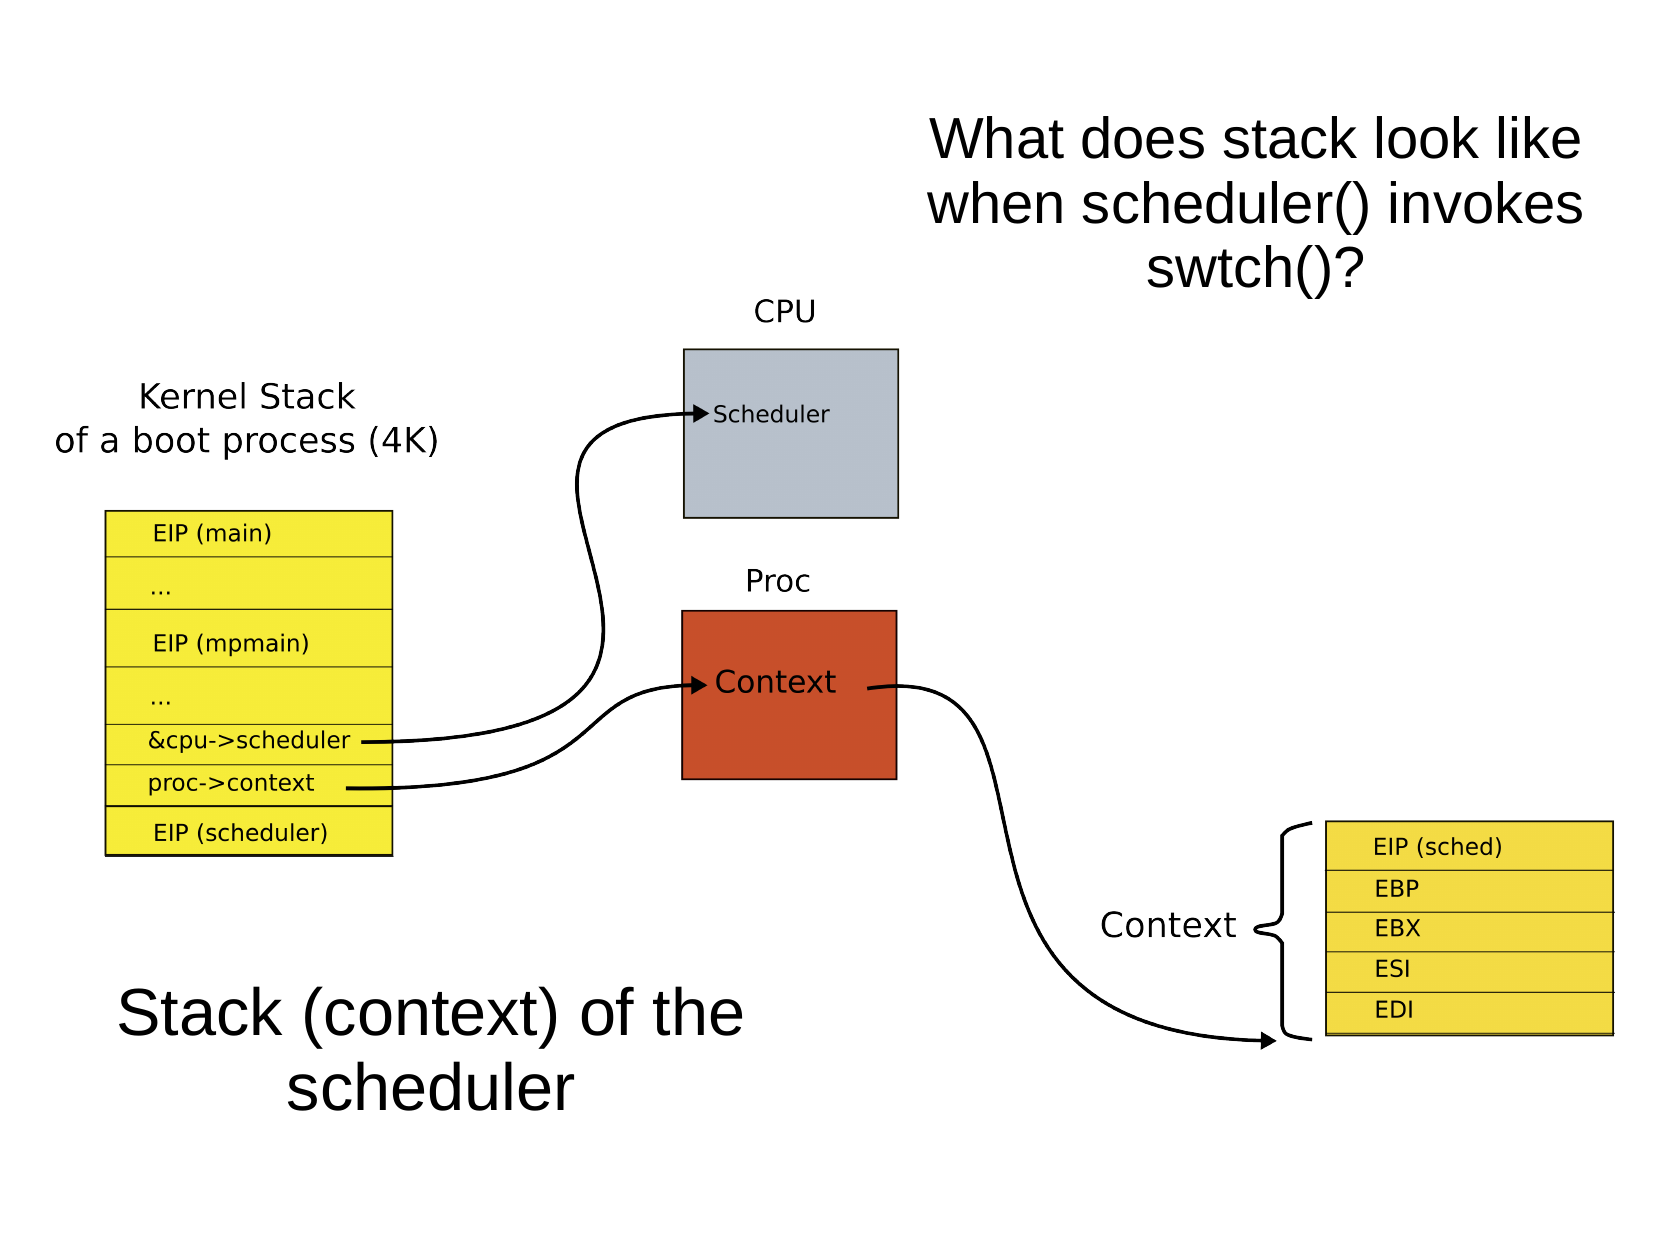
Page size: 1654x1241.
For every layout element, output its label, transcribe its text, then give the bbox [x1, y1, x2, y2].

list What does stack look like when scheduler() invokes swtch()? [900, 105, 1613, 299]
list Stack (context) of the scheduler [75, 1050, 788, 1126]
picture [56, 299, 1615, 1050]
